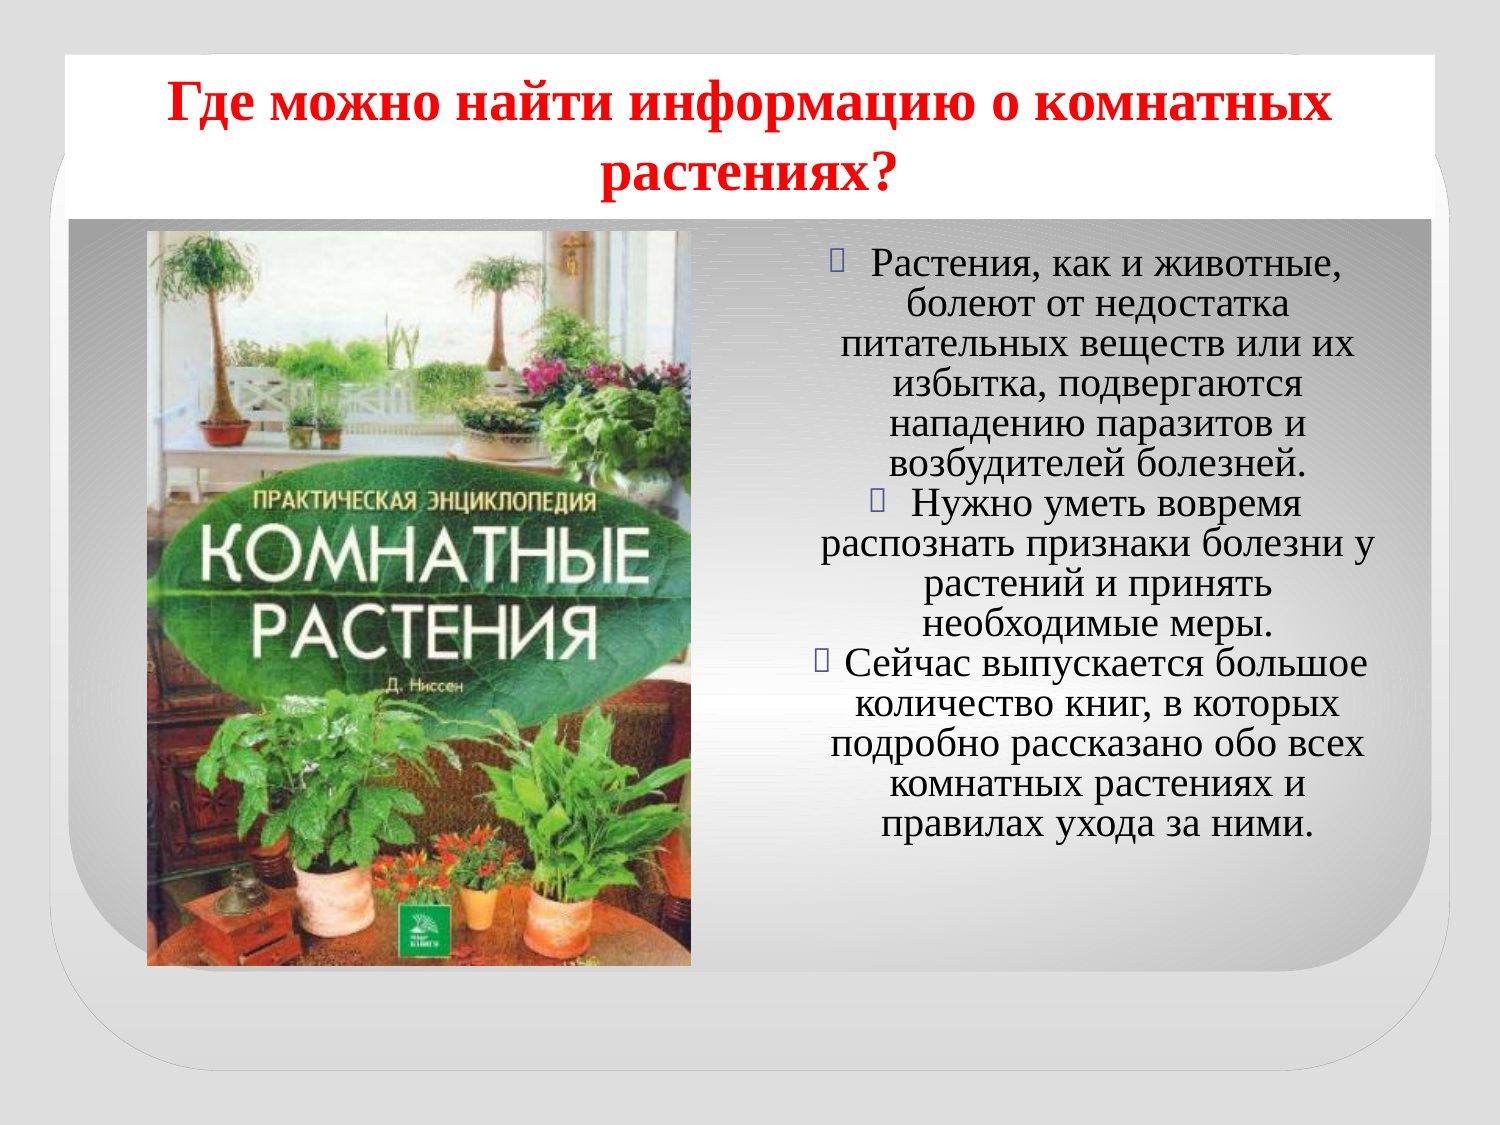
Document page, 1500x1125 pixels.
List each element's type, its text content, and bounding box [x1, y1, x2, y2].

title Где можно найти информацию о комнатных растениях? [64, 54, 1436, 219]
list Растения, как и животные, болеют от недостатка питательных веществ или их избытка, подвергаются нападению паразитов и возбудителей болезней. Нужно уметь вовремя распознать признаки болезни у растений и принять необходимые меры. Сейчас выпускается большое количество книг, в которых подробно рассказано обо всех комнатных растениях и правилах ухода за ними. [797, 237, 1397, 977]
picture [147, 231, 691, 966]
